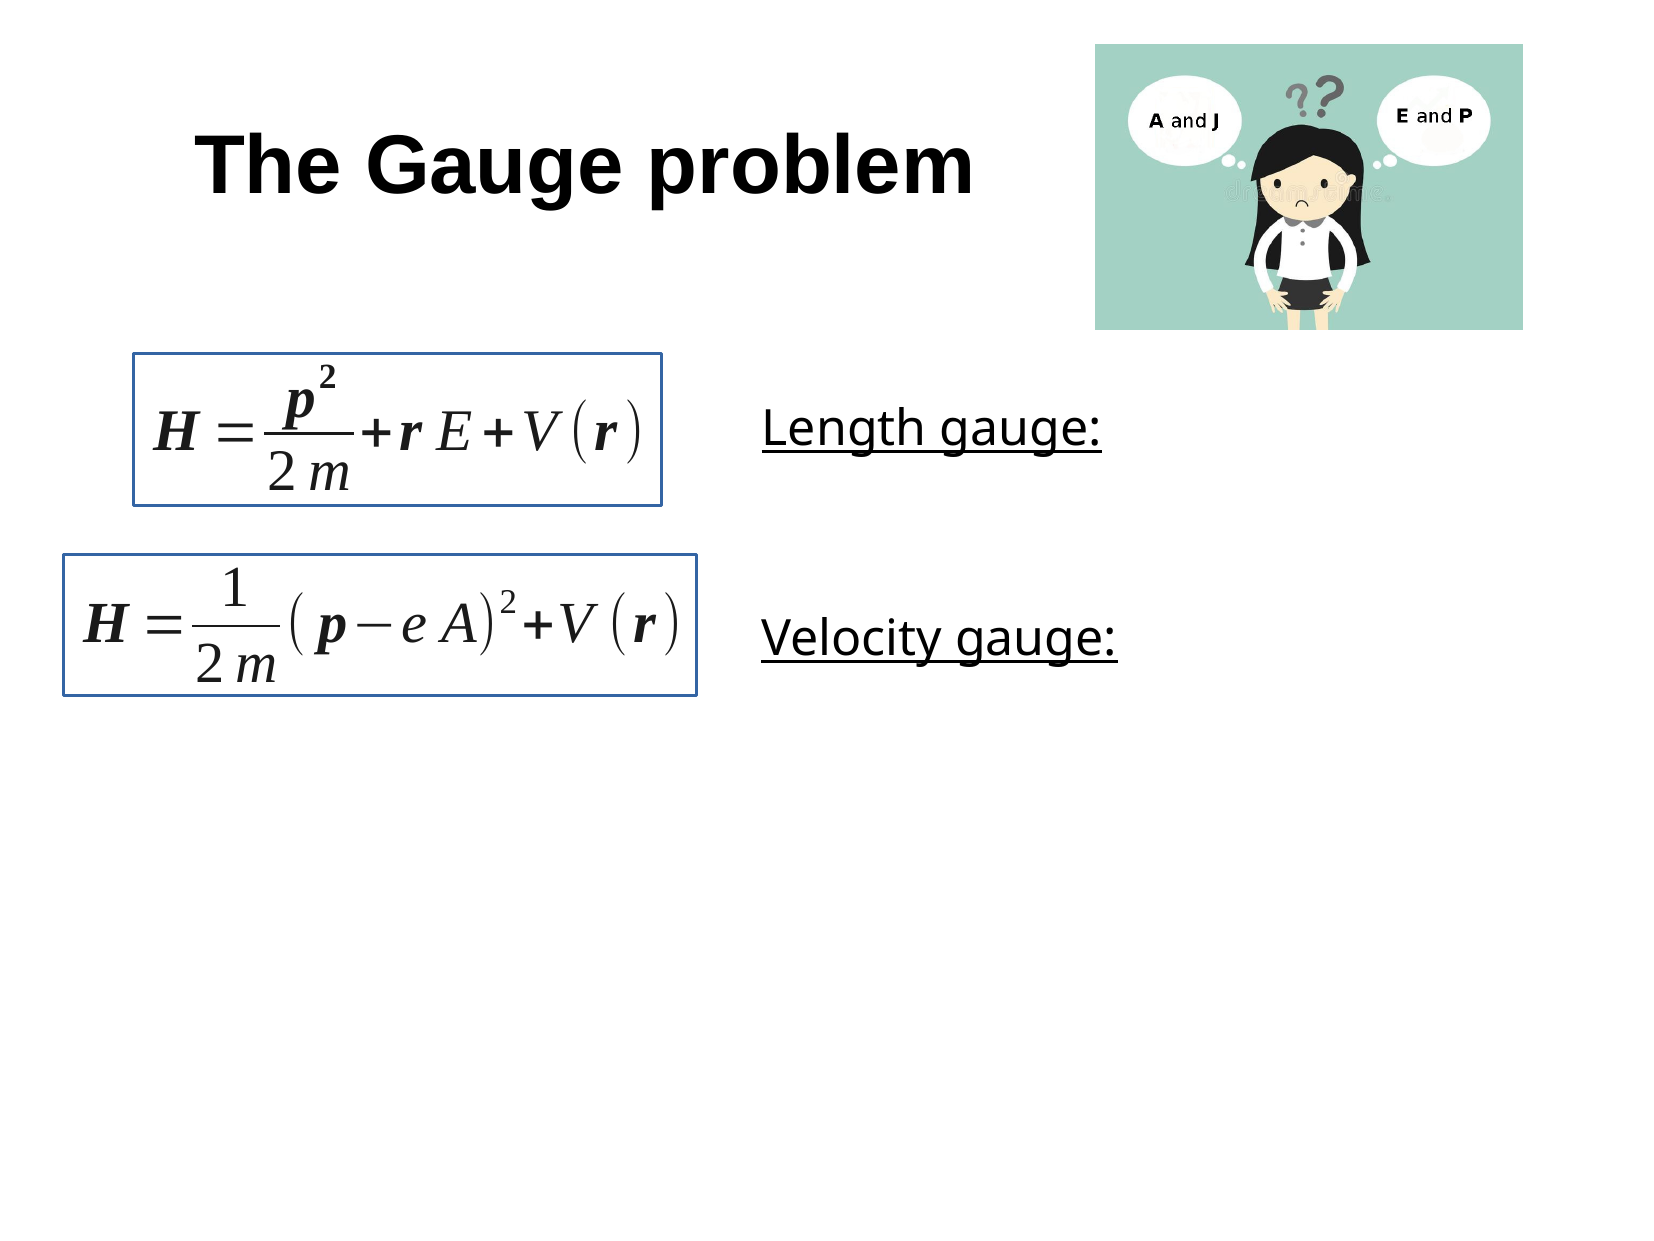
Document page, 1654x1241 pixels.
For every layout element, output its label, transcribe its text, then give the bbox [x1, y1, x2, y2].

text_box Length gauge: [746, 385, 1066, 467]
chart [135, 355, 661, 504]
title The Gauge problem [105, 90, 1066, 241]
chart [65, 556, 696, 695]
text_box Velocity gauge: [746, 595, 1096, 677]
picture [1095, 44, 1523, 331]
